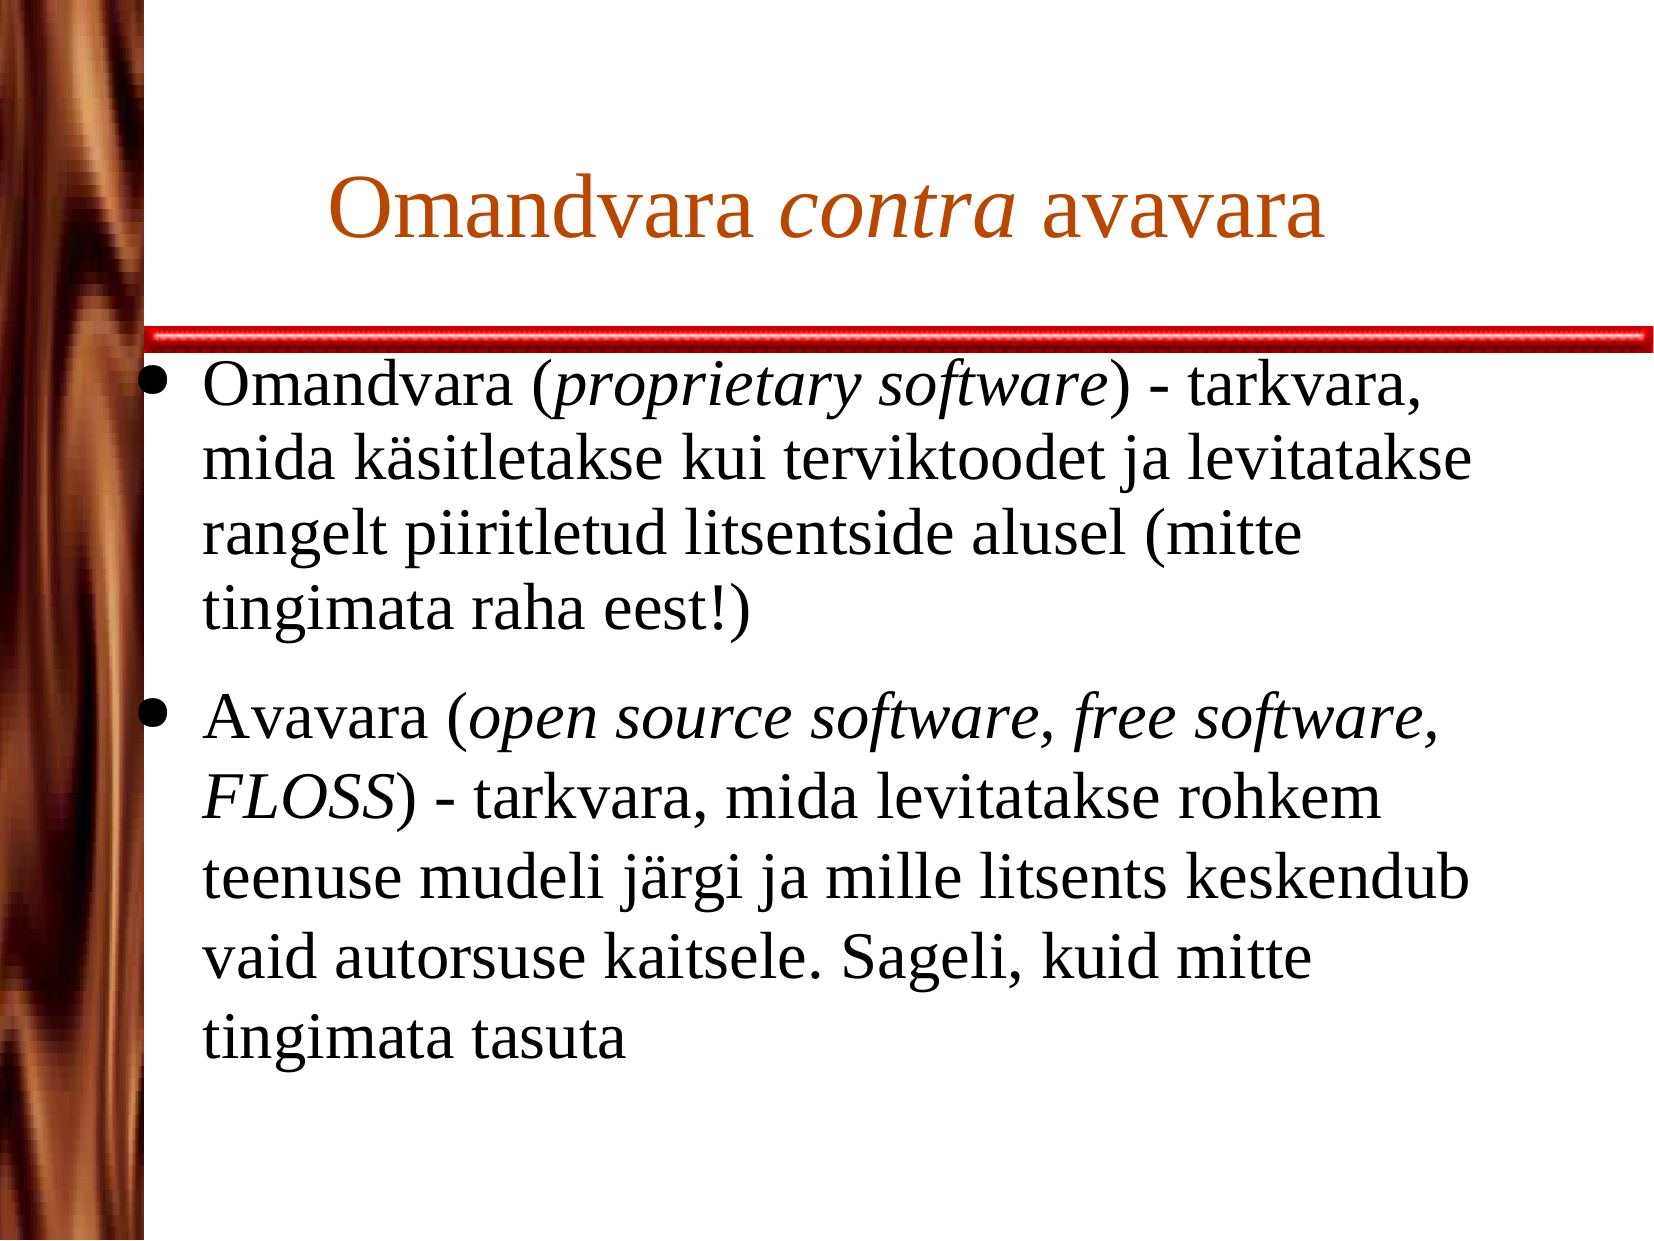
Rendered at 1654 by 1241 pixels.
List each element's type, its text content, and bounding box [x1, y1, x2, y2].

title Omandvara contra avavara [121, 100, 1533, 312]
list Omandvara (proprietary software) - tarkvara, mida käsitletakse kui terviktoodet ja levitatakse rangelt piiritletud litsentside alusel (mitte tingimata raha eest!) Avavara (open source software, free software, FLOSS) - tarkvara, mida levitatakse rohkem teenuse mudeli järgi ja mille litsents keskendub vaid autorsuse kaitsele. Sageli, kuid mitte tingimata tasuta [121, 344, 1533, 1126]
picture [0, 0, 1654, 1240]
